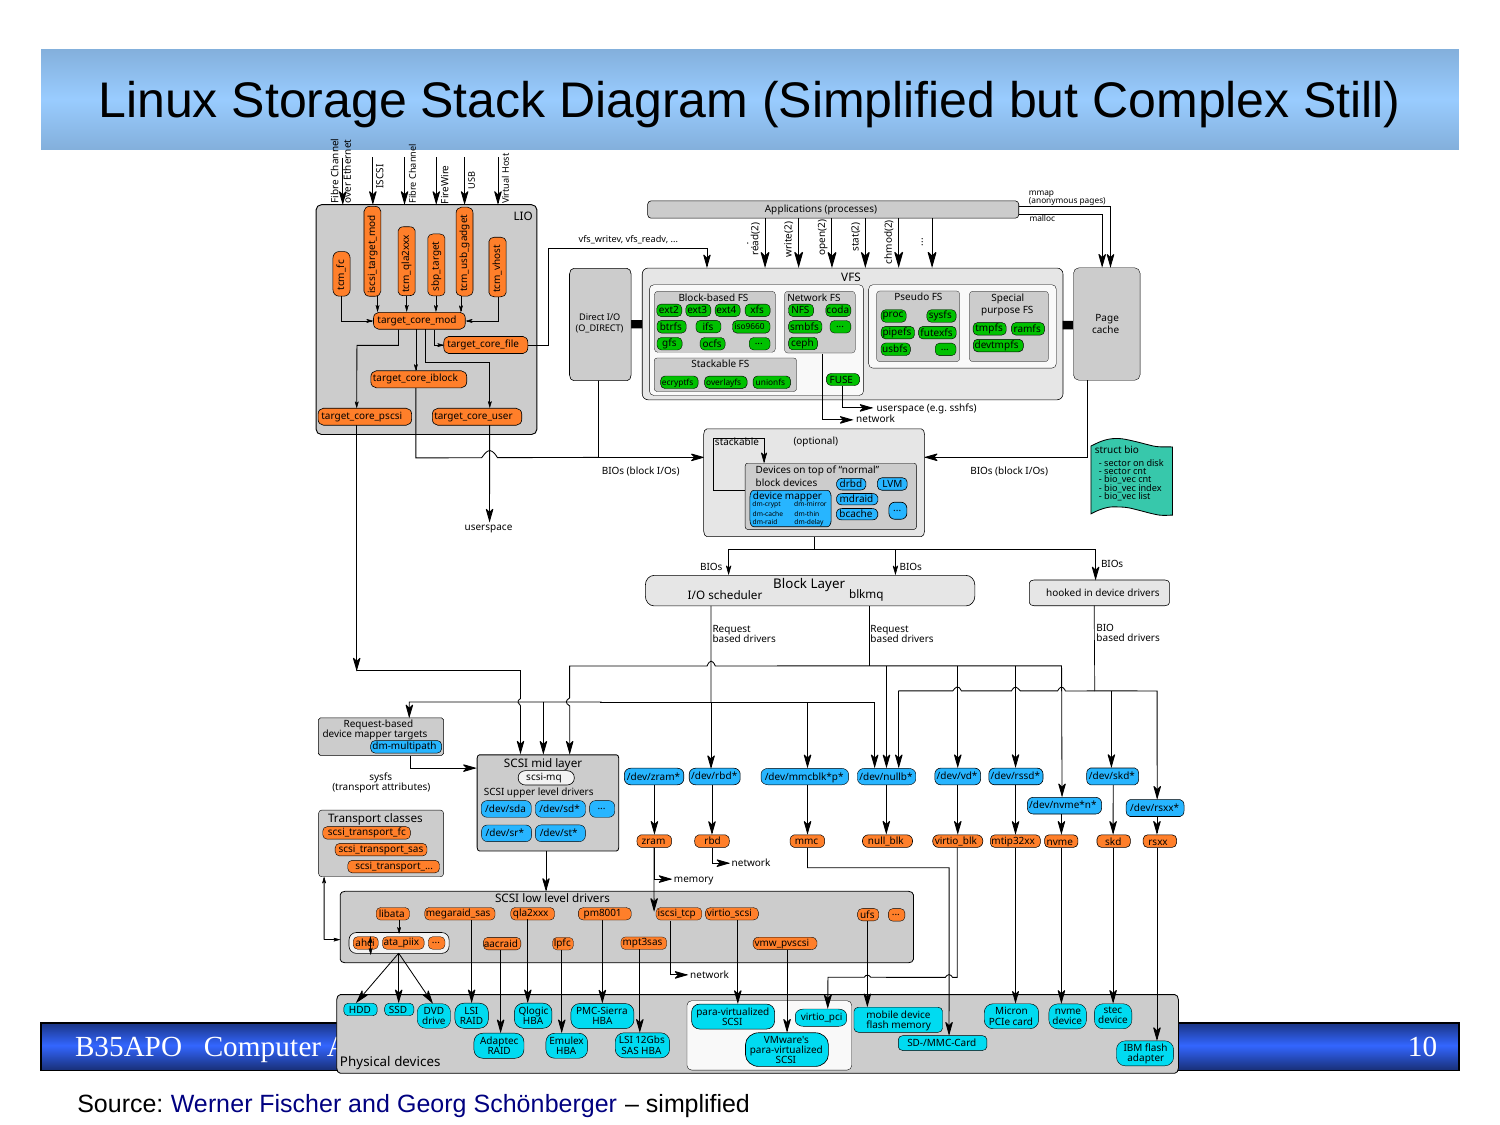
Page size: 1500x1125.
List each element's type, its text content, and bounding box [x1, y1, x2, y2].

picture [315, 134, 1185, 1074]
text_box Source: Werner Fischer and Georg Schönberger – simplified [62, 1082, 1155, 1125]
title Linux Storage Stack Diagram (Simplified but Complex Still) [41, 49, 1459, 150]
